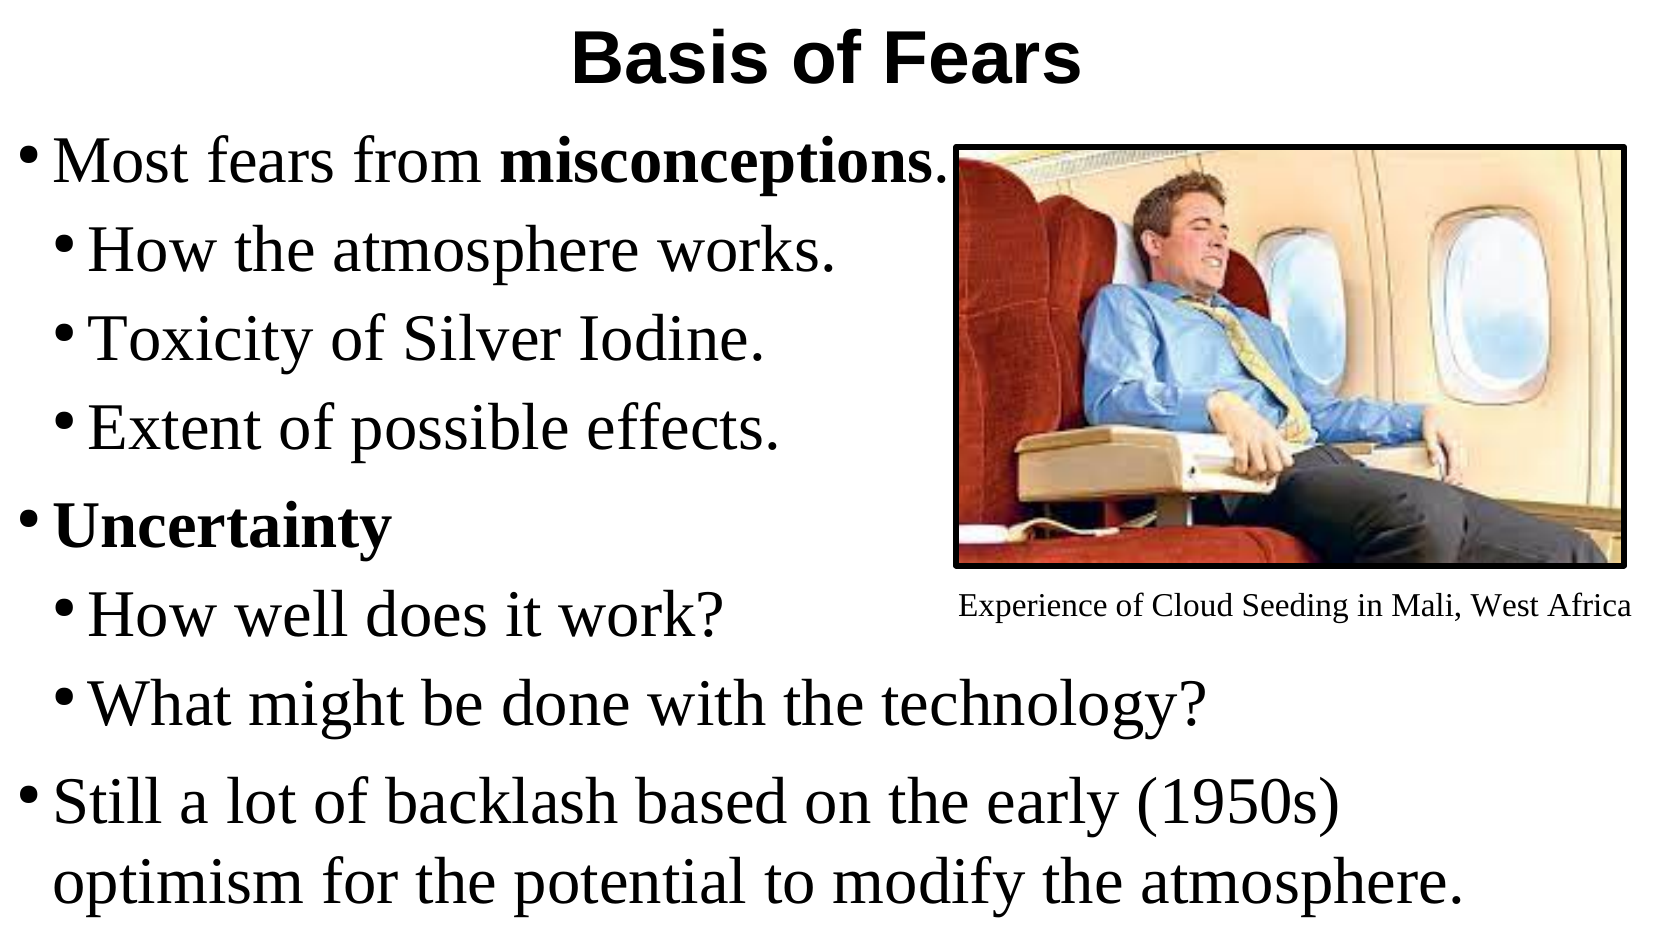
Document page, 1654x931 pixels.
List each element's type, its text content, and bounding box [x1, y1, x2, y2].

text_box Experience of Cloud Seeding in Mali, West Africa [943, 575, 1651, 670]
text_box Most fears from misconceptions. How the atmosphere works. Toxicity of Silver Iodine. Extent of possible effects. Uncertainty How well does it work? What might be done with the technology? Still a lot of backlash based on the early (1950s) optimism for the potential to modify the atmosphere. [2, 108, 1586, 925]
picture [959, 150, 1622, 563]
title Basis of Fears [0, 5, 1654, 113]
